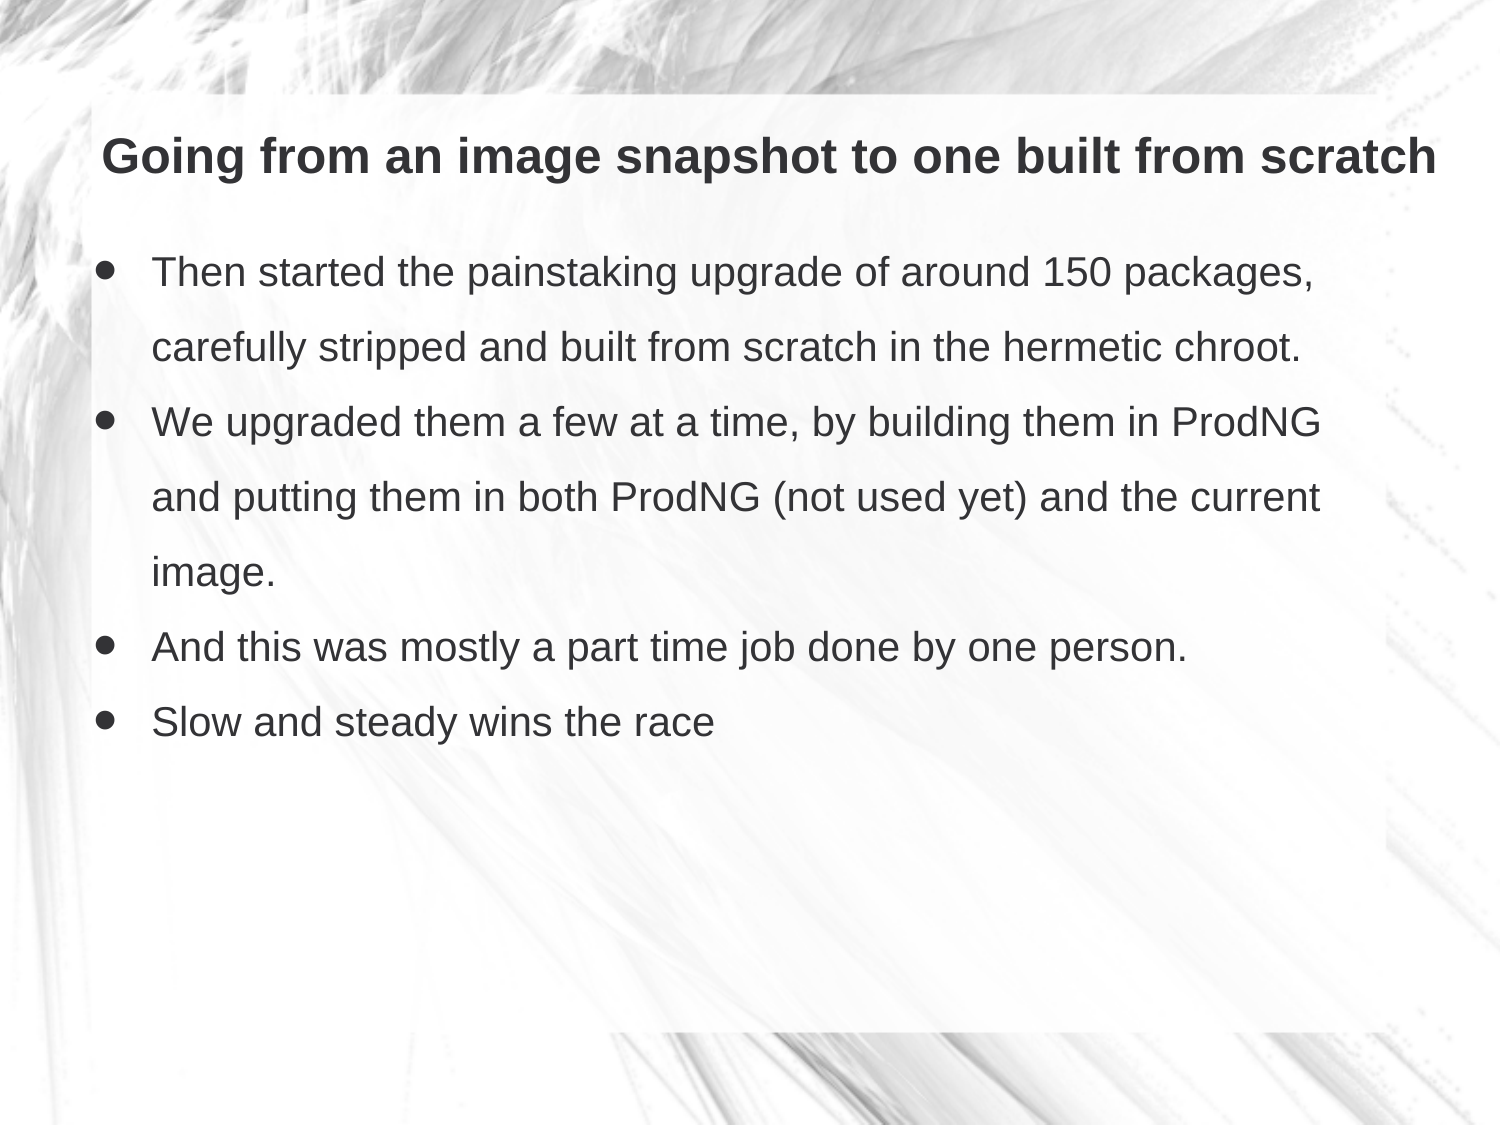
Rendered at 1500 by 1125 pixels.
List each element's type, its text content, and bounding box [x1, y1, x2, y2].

picture [0, 0, 1500, 1125]
title Going from an image snapshot to one built from scratch [61, 108, 1456, 205]
list Then started the painstaking upgrade of around 150 packages, carefully stripped and built from scratch in the hermetic chroot. We upgraded them a few at a time, by building them in ProdNG and putting them in both ProdNG (not used yet) and the current image. And this was mostly a part time job done by one person. Slow and steady wins the race [61, 204, 1412, 1047]
